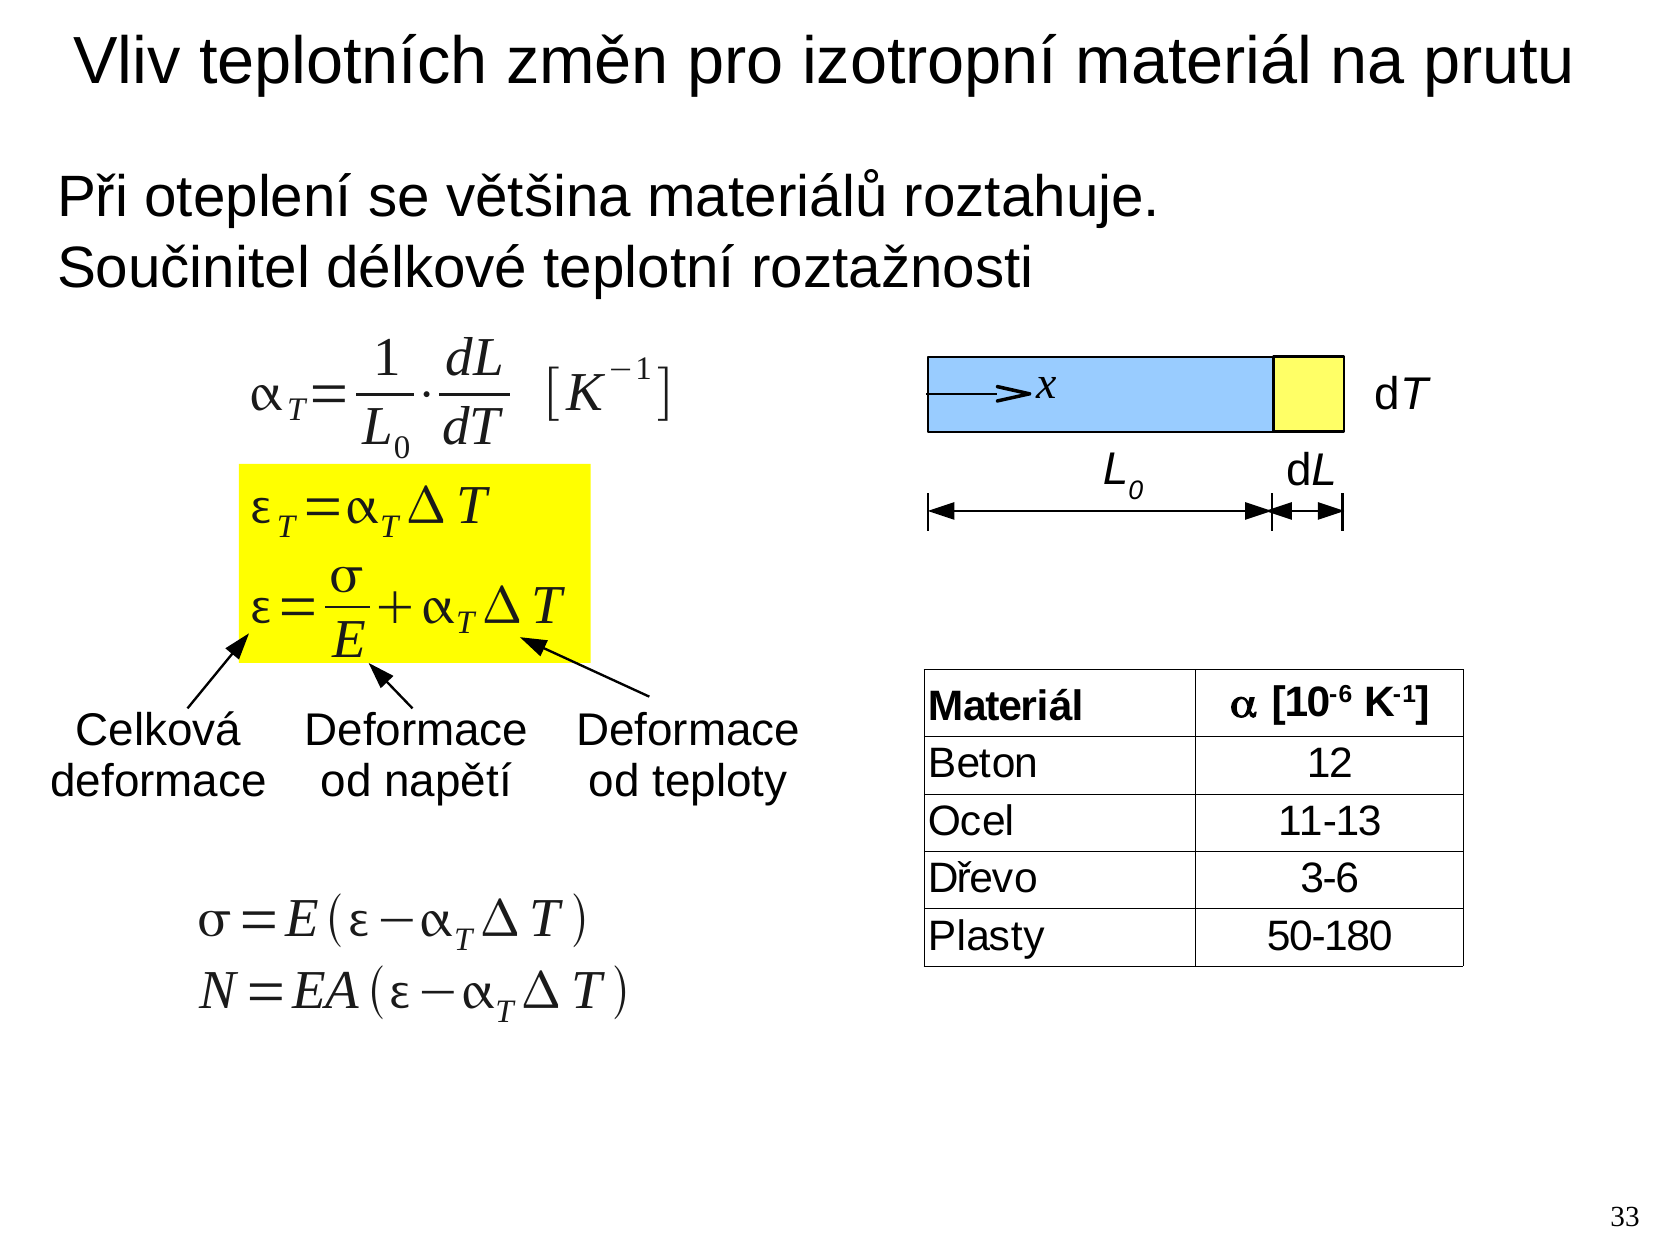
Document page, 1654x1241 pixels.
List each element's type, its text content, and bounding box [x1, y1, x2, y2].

text_box Celková deformace [35, 696, 289, 826]
chart [175, 888, 643, 1029]
chart [228, 475, 576, 671]
text_box x [1021, 350, 1072, 421]
text_box dT [1359, 360, 1443, 434]
chart [923, 669, 1469, 971]
chart [228, 327, 684, 466]
text_box Deformace od teploty [561, 696, 824, 826]
text_box Deformace od napětí [289, 696, 553, 826]
text_box L0 [1088, 435, 1159, 518]
list Při oteplení se většina materiálů roztahuje. Součinitel délkové teplotní roztažnosti [57, 163, 1608, 983]
text_box [927, 356, 1345, 432]
text_box dL [1271, 436, 1352, 510]
title Vliv teplotních změn pro izotropní materiál na prutu [37, 8, 1613, 113]
